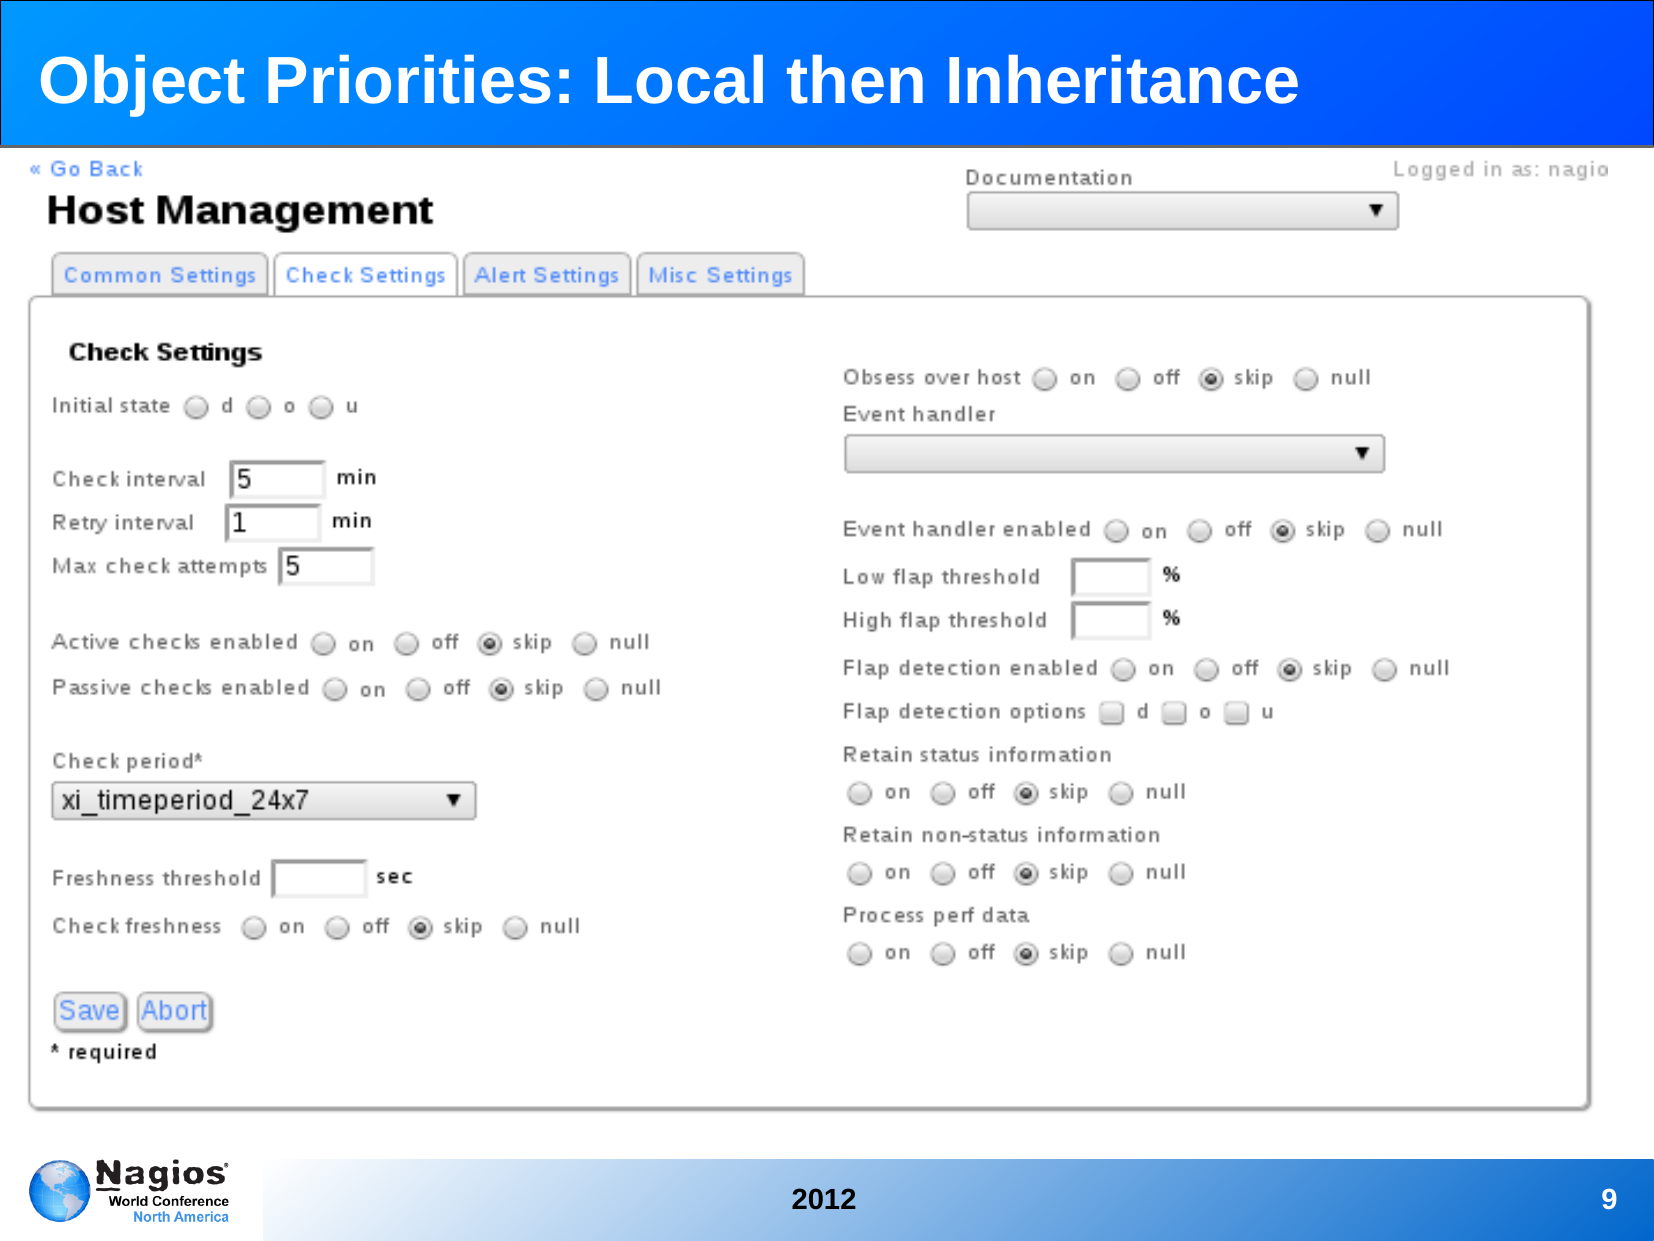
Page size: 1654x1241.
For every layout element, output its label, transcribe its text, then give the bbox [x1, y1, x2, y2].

picture [15, 155, 1608, 1131]
title Object Priorities: Local then Inheritance [38, 38, 1528, 122]
picture [29, 1159, 229, 1235]
